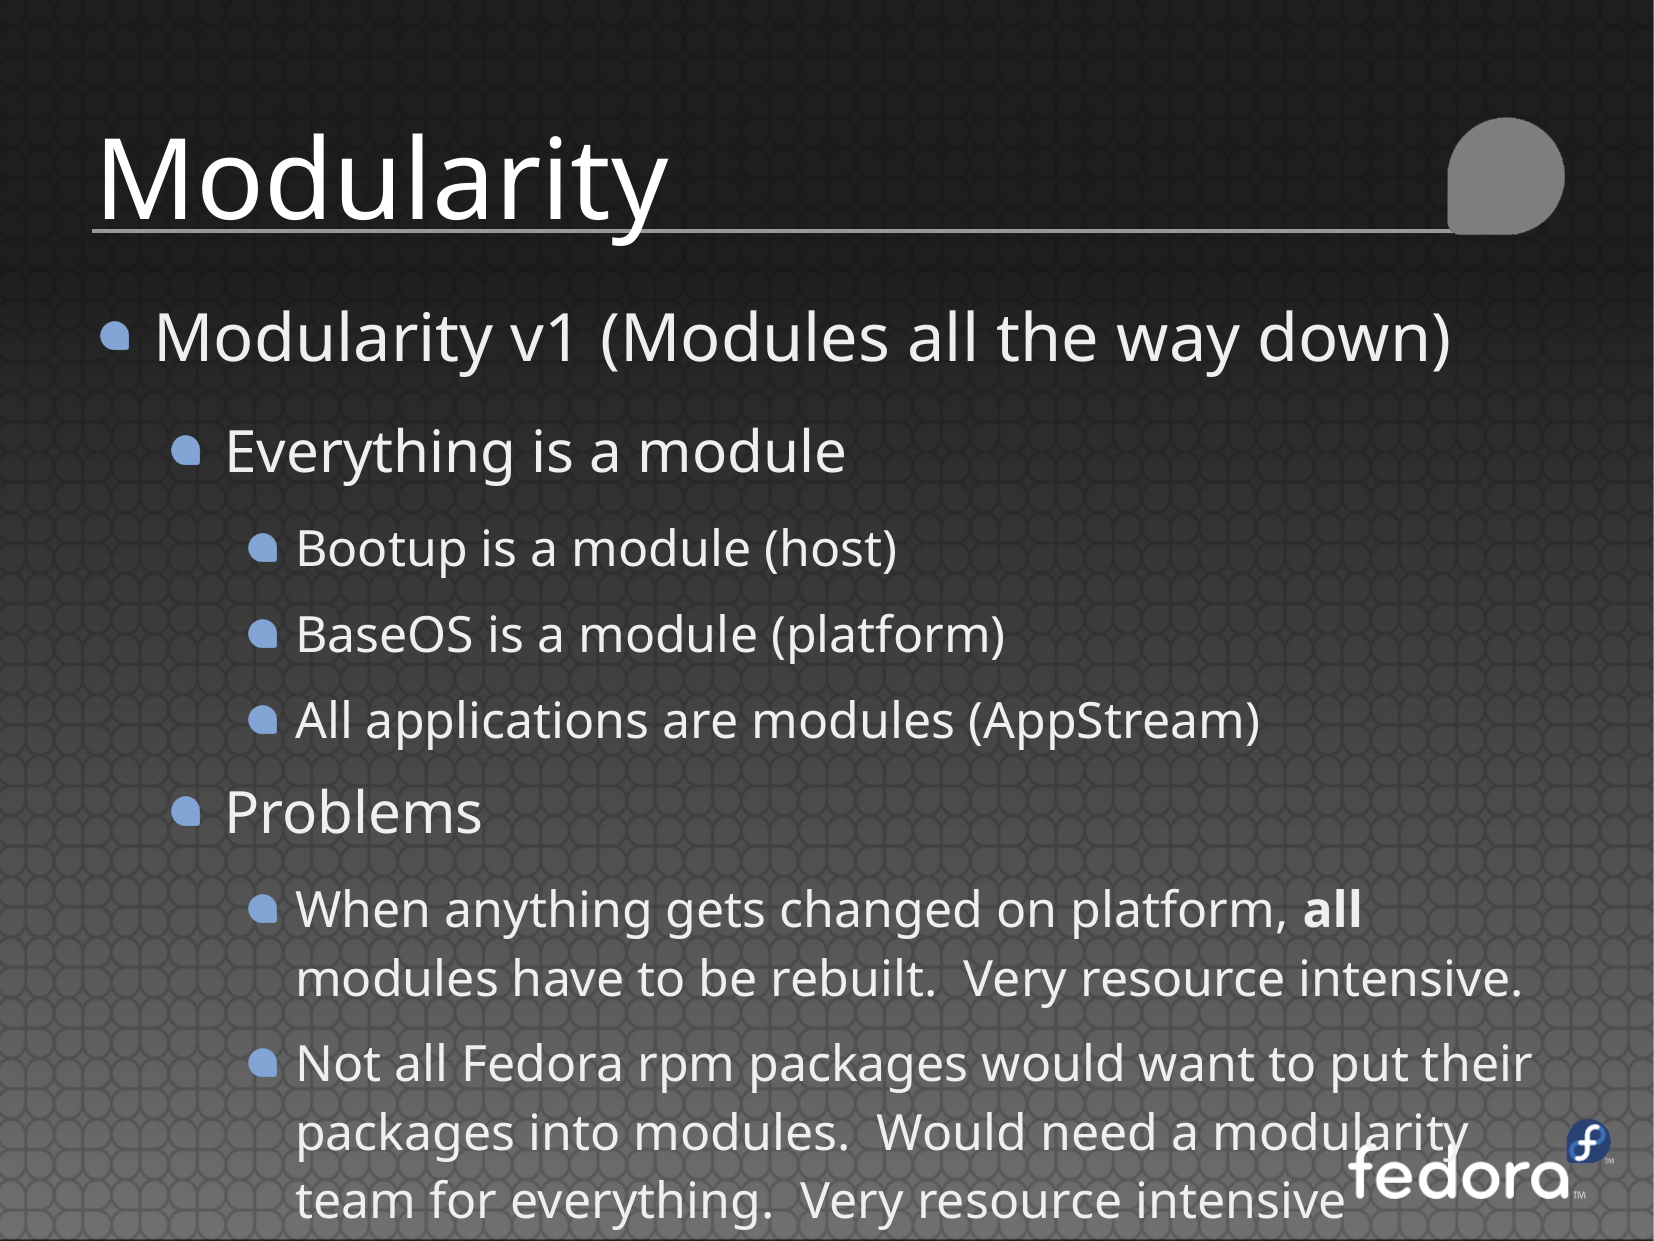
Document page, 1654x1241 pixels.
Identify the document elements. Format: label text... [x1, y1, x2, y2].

title Modularity [94, 100, 1426, 251]
list Modularity v1 (Modules all the way down) Everything is a module Bootup is a module (host) BaseOS is a module (platform) All applications are modules (AppStream) Problems When anything gets changed on platform, all modules have to be rebuilt. Very resource intensive. Not all Fedora rpm packages would want to put their packages into modules. Would need a modularity team for everything. Very resource intensive [82, 290, 1571, 1115]
picture [0, 0, 1654, 1241]
